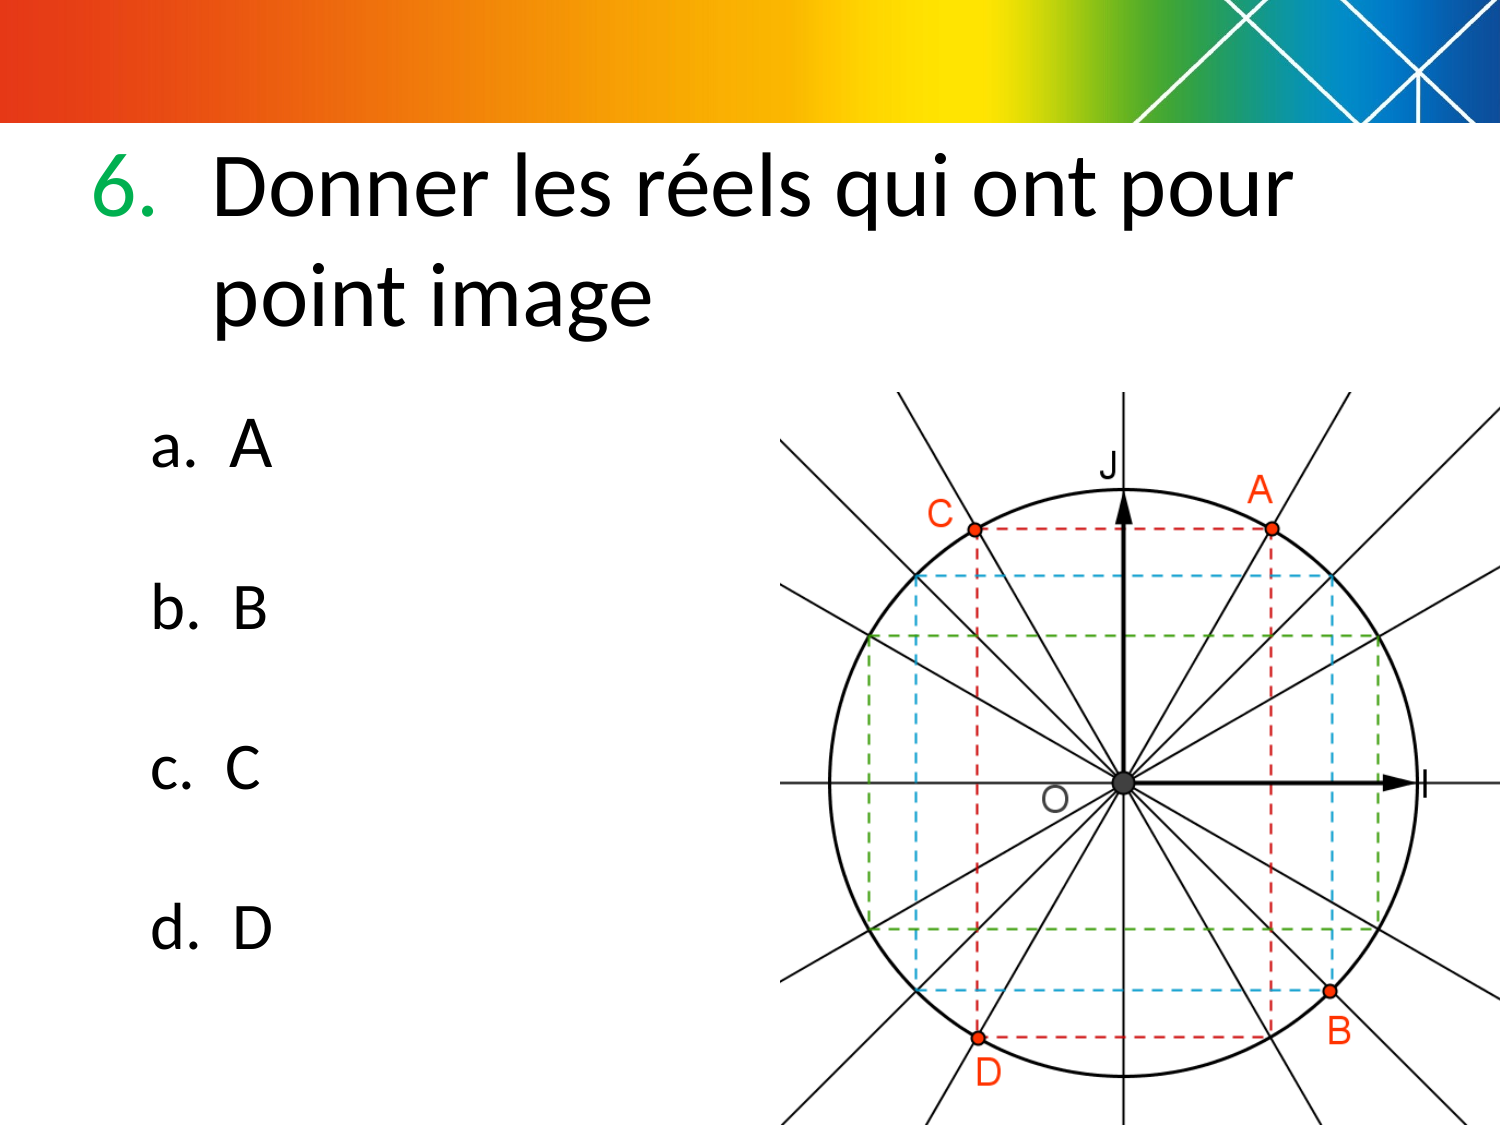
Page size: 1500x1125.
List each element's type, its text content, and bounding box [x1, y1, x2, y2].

picture [0, 0, 1351, 123]
text_box a. A b. B c. C d. D [135, 385, 821, 971]
picture [780, 392, 1500, 1125]
picture [1340, 0, 1500, 123]
title Donner les réels qui ont pour point image [75, 116, 1426, 352]
